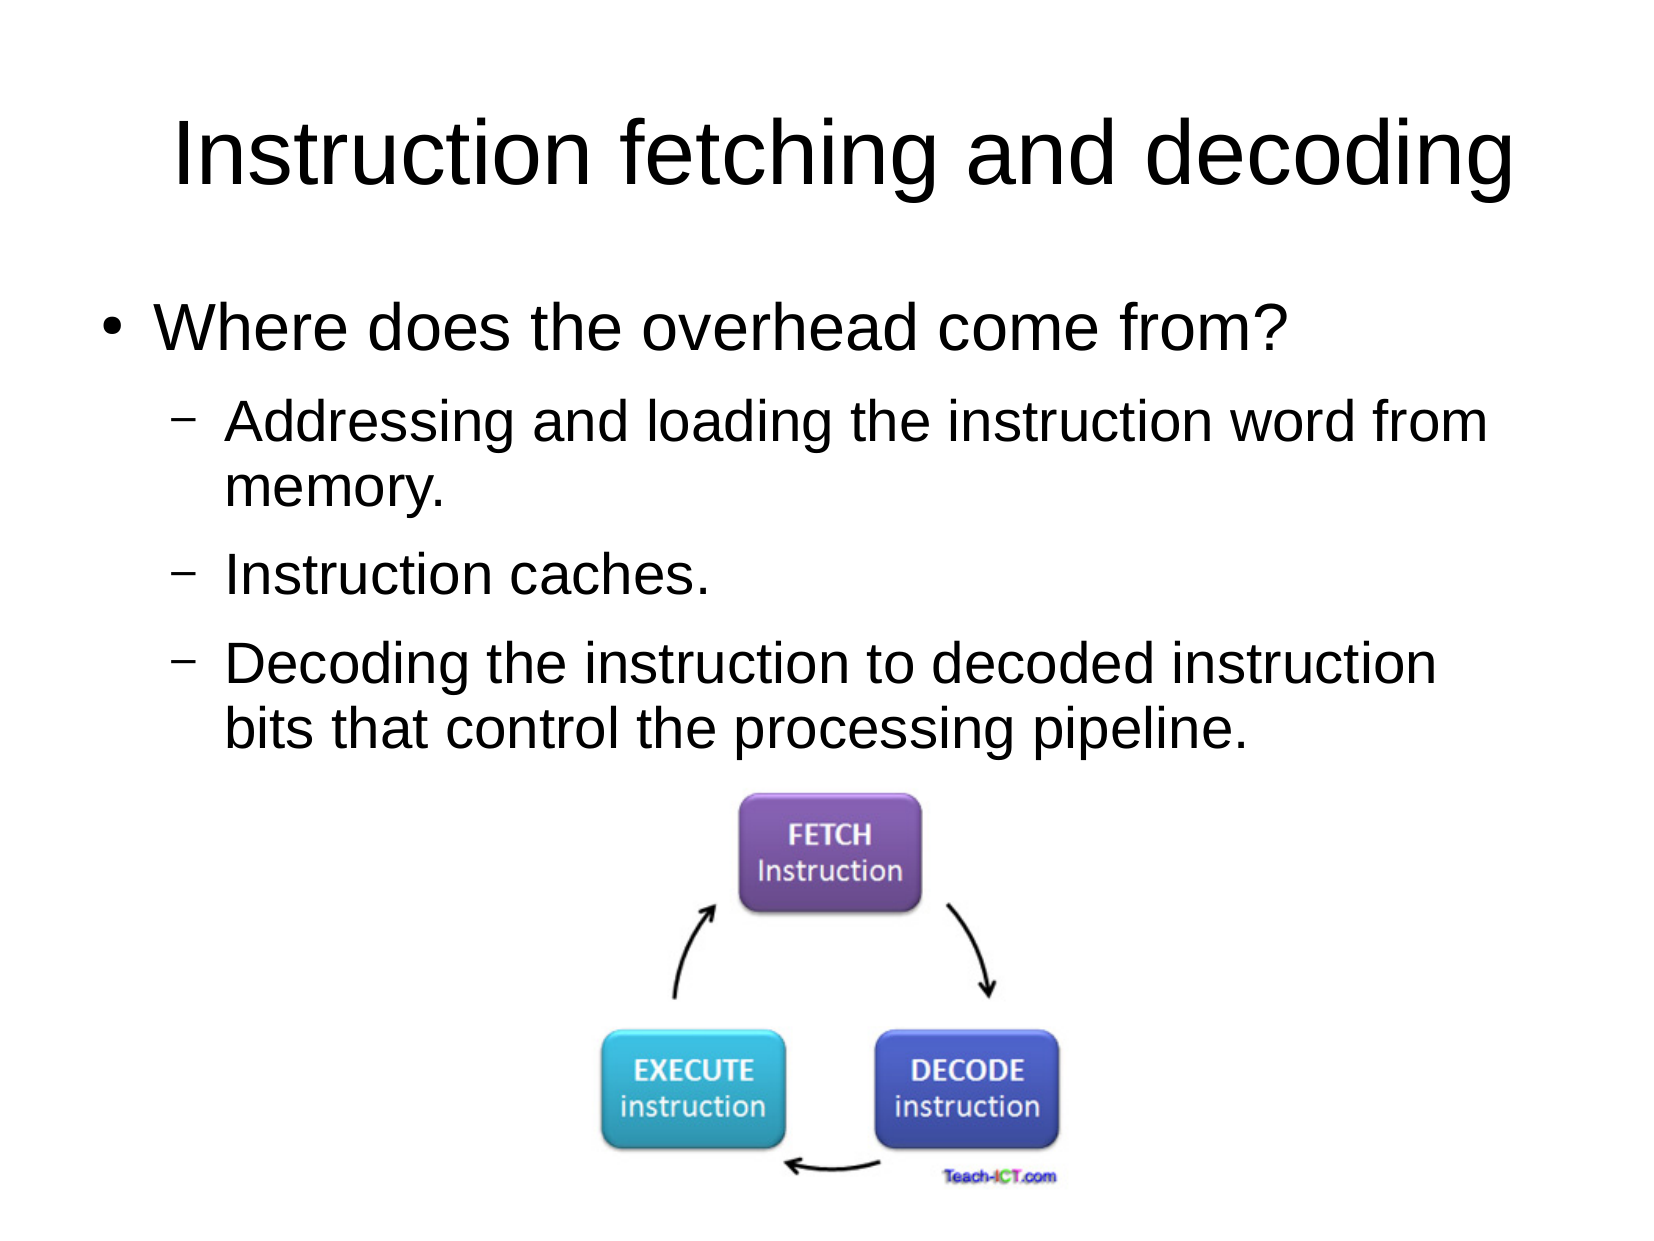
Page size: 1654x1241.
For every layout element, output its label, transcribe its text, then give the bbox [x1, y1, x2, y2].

title Instruction fetching and decoding [82, 49, 1571, 257]
picture [580, 776, 1081, 1202]
list Where does the overhead come from? Addressing and loading the instruction word from memory. Instruction caches. Decoding the instruction to decoded instruction bits that control the processing pipeline. [82, 290, 1538, 1010]
